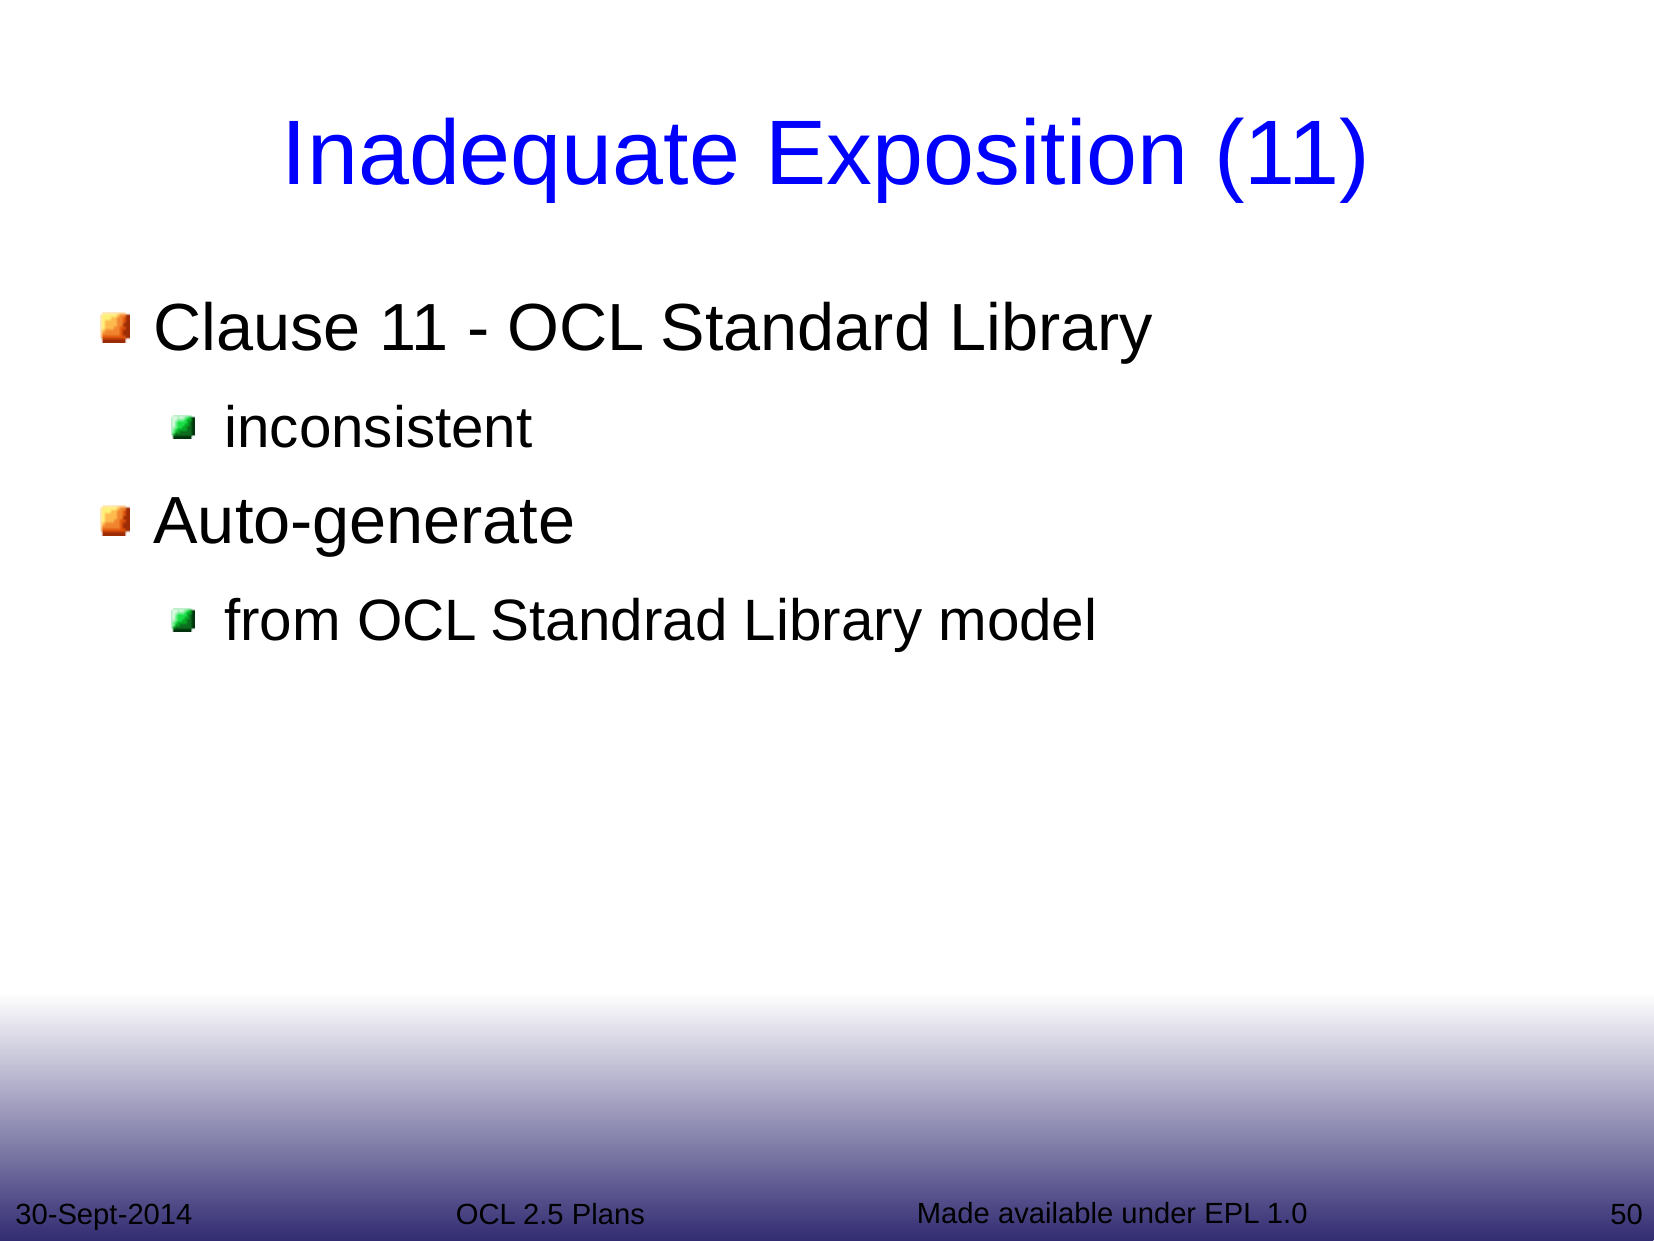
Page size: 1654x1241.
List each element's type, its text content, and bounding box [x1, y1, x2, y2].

title Inadequate Exposition (11) [82, 49, 1571, 257]
list Clause 11 - OCL Standard Library inconsistent Auto-generate from OCL Standrad Library model [82, 290, 1571, 1109]
